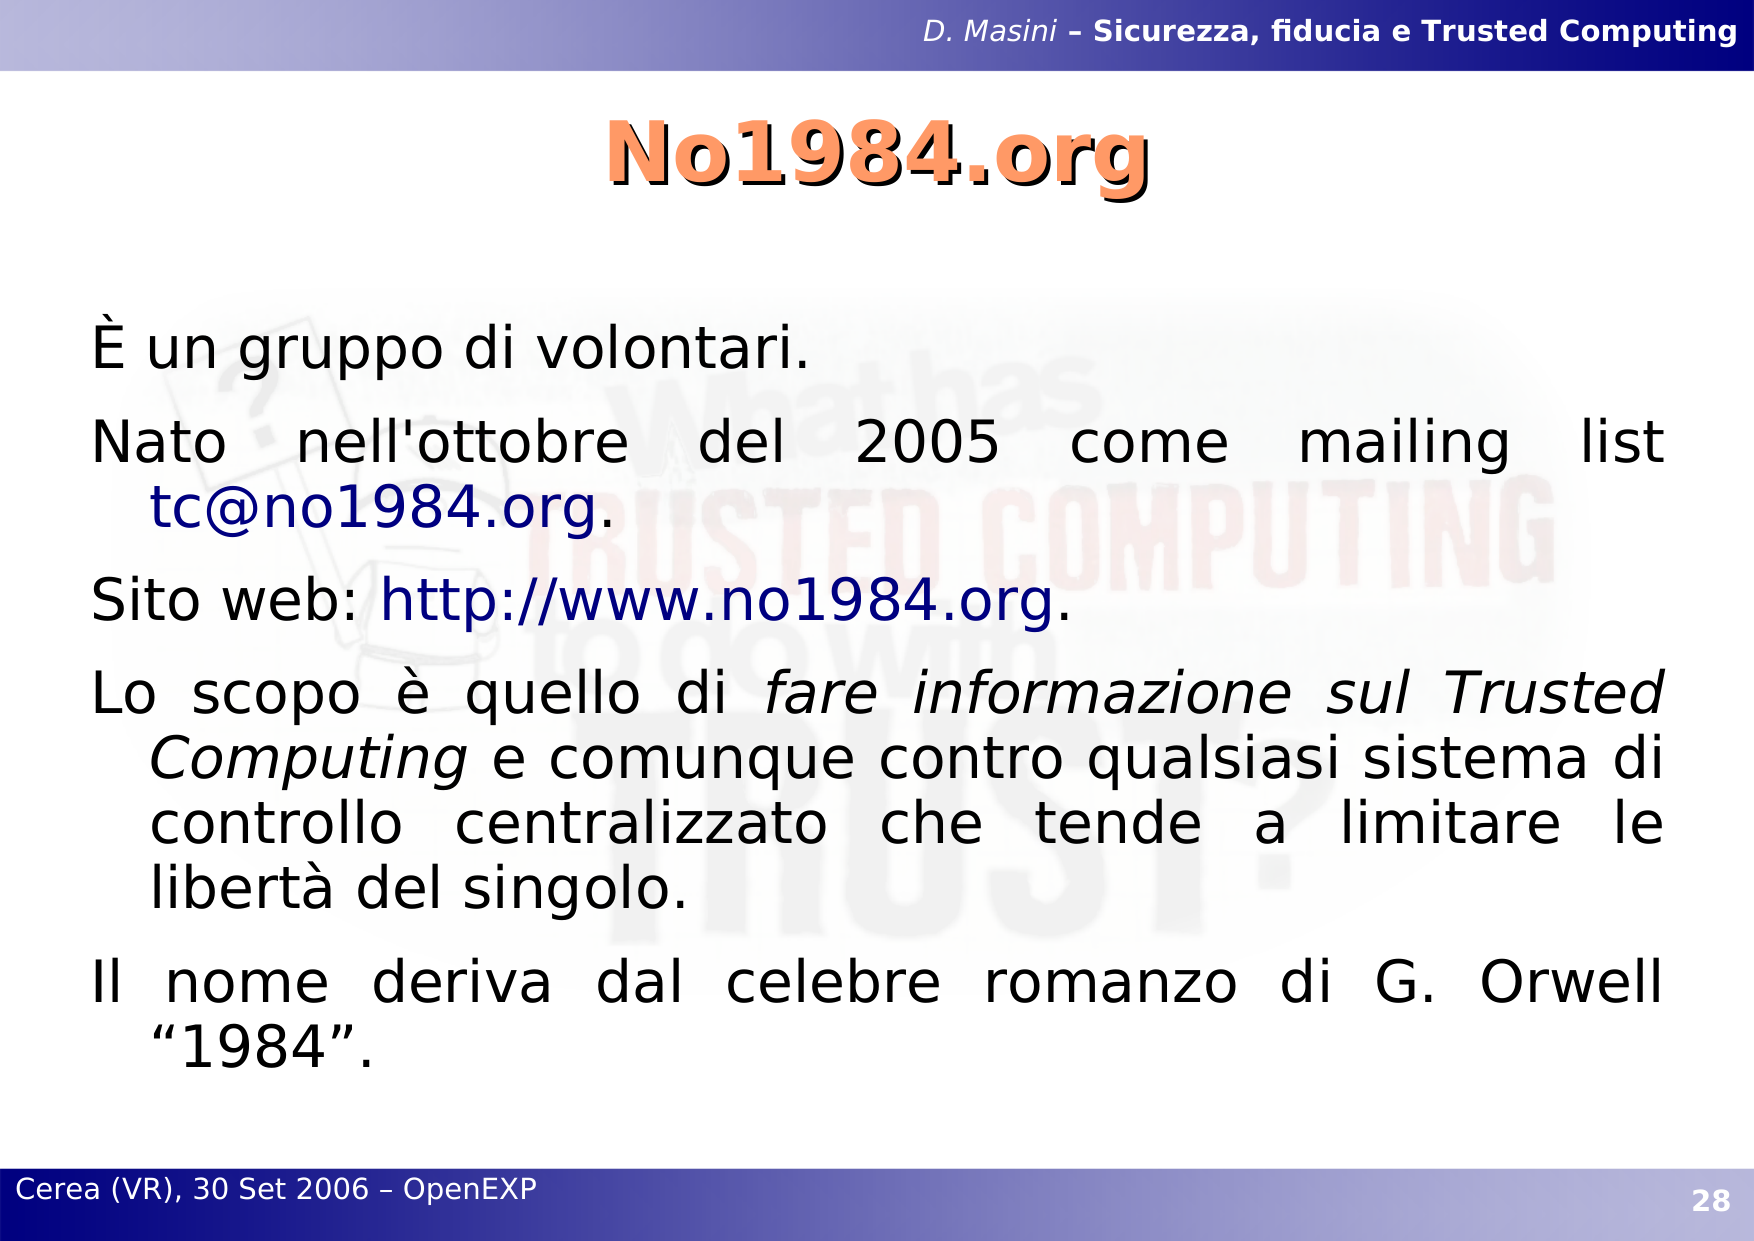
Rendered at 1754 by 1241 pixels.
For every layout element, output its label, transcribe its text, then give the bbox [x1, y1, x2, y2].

picture [0, 0, 1754, 1241]
text_box È un gruppo di volontari. Nato nell'ottobre del 2005 come mailing list tc@no1984.org. Sito web: http://www.no1984.org. Lo scopo è quello di fare informazione sul Trusted Computing e comunque contro qualsiasi sistema di controllo centralizzato che tende a limitare le libertà del singolo. Il nome deriva dal celebre romanzo di G. Orwell “1984”. [87, 289, 1667, 1108]
text_box Cerea (VR), 30 Set 2006 – OpenEXP [0, 1175, 1314, 1234]
title No1984.org [87, 49, 1667, 257]
text_box <numero> [1641, 1185, 1732, 1223]
text_box D. Masini – Sicurezza, fiducia e Trusted Computing [602, 7, 1754, 63]
